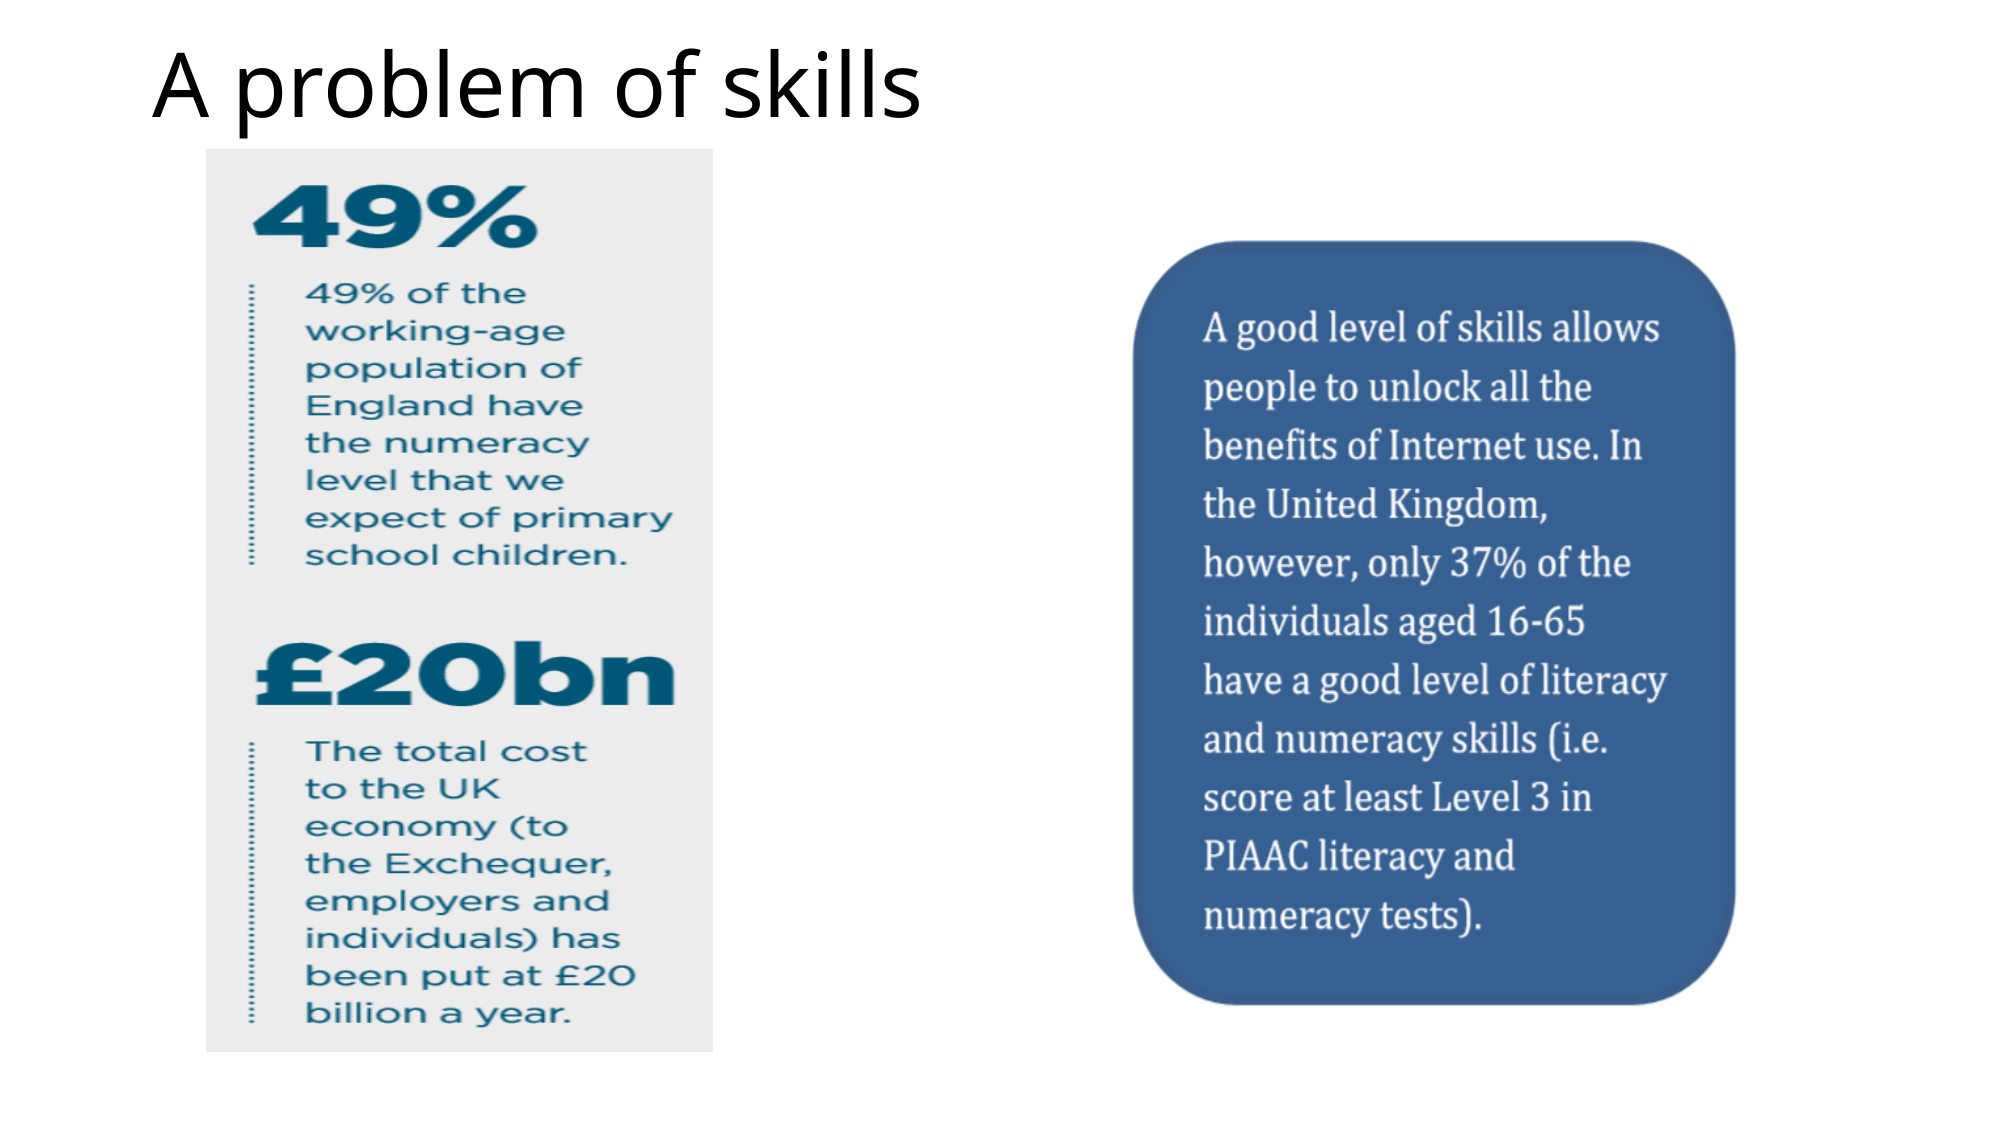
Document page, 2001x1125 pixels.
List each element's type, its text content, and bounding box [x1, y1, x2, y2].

title A problem of skills [137, 27, 1863, 150]
picture [206, 149, 713, 1052]
picture [1131, 222, 1744, 1014]
